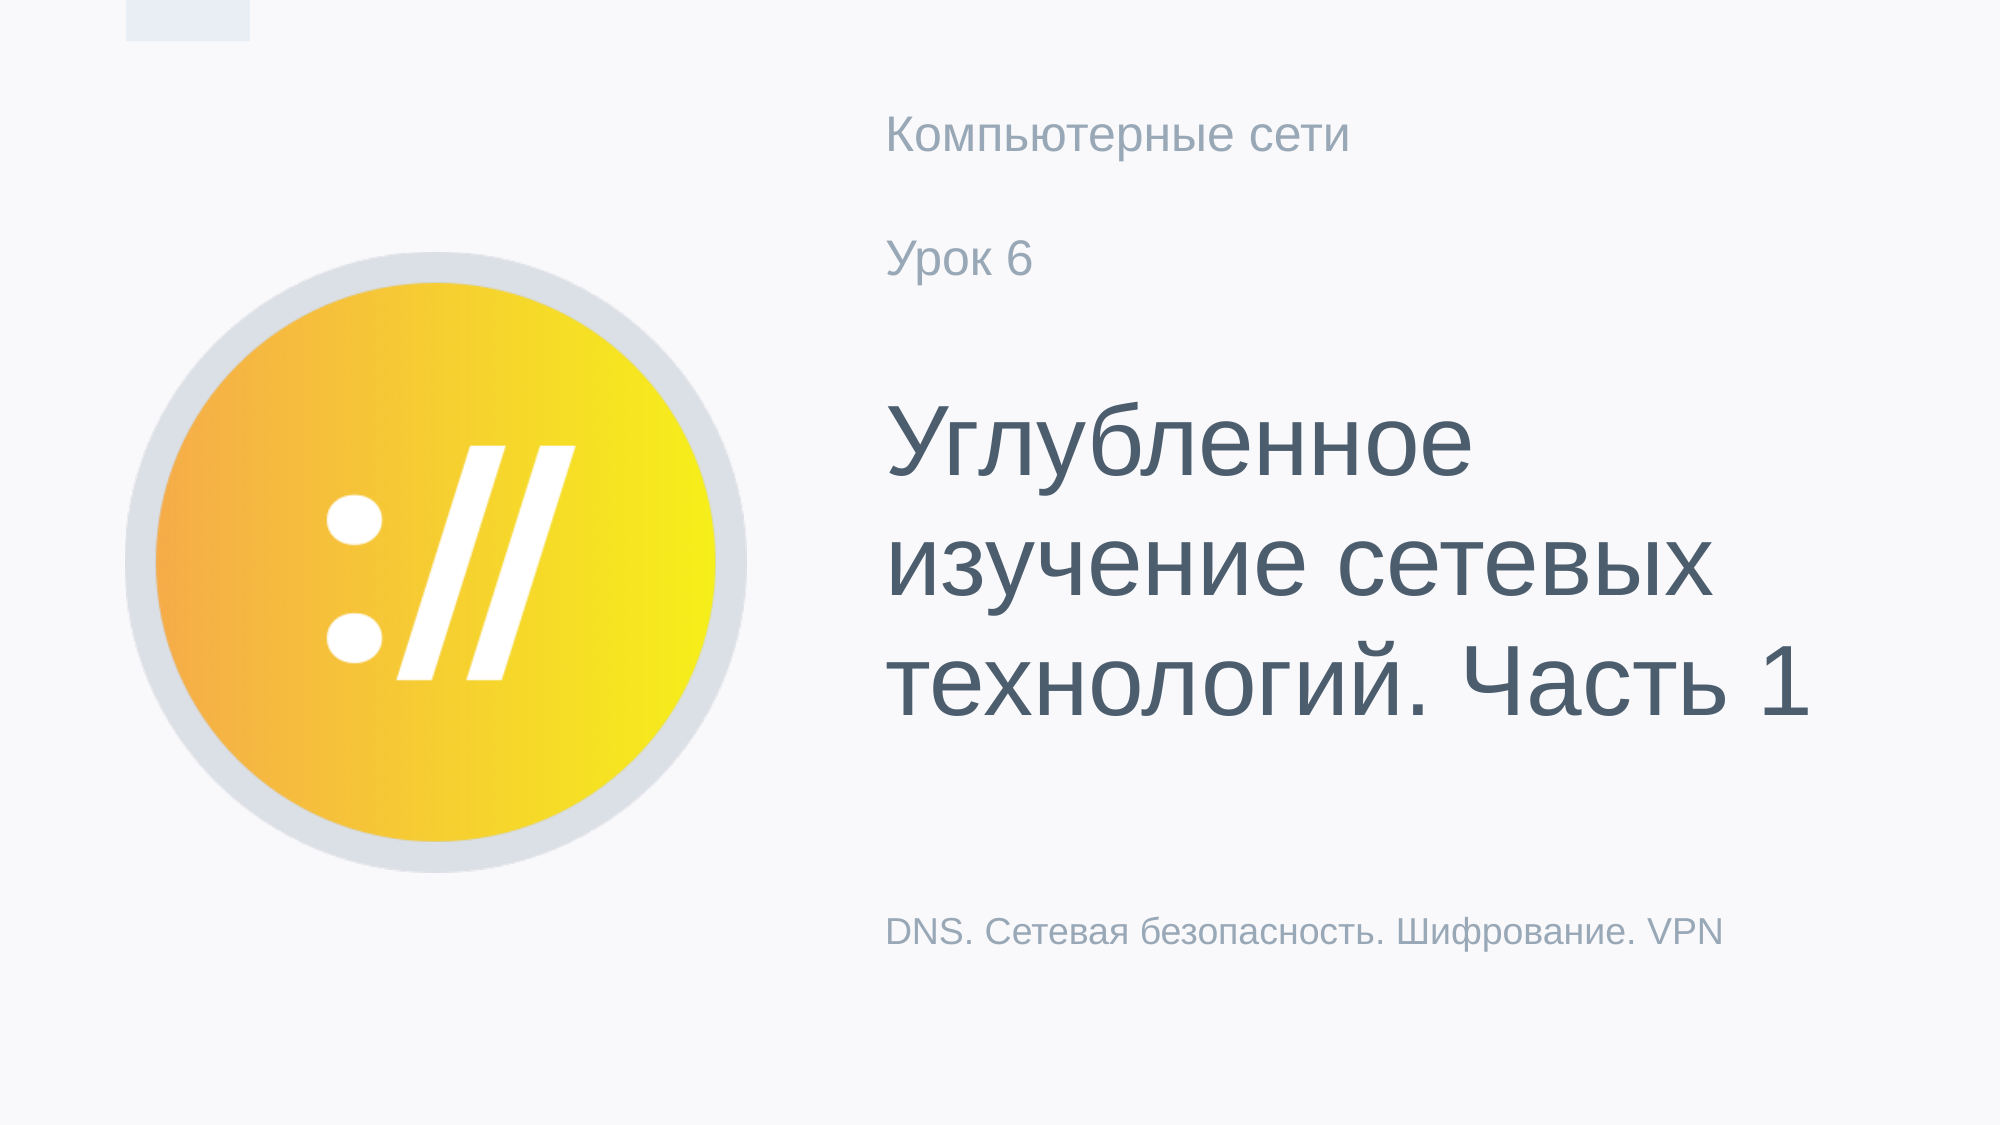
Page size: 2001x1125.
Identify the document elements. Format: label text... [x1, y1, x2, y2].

picture [125, 252, 747, 873]
title Углубленное изучение сетевых технологий. Часть 1 [870, 373, 1875, 805]
text_box Компьютерные сети [870, 73, 1875, 197]
text_box Урок 6 [870, 197, 1875, 321]
subtitle DNS. Сетевая безопасность. Шифрование. VPN [870, 805, 1875, 1054]
